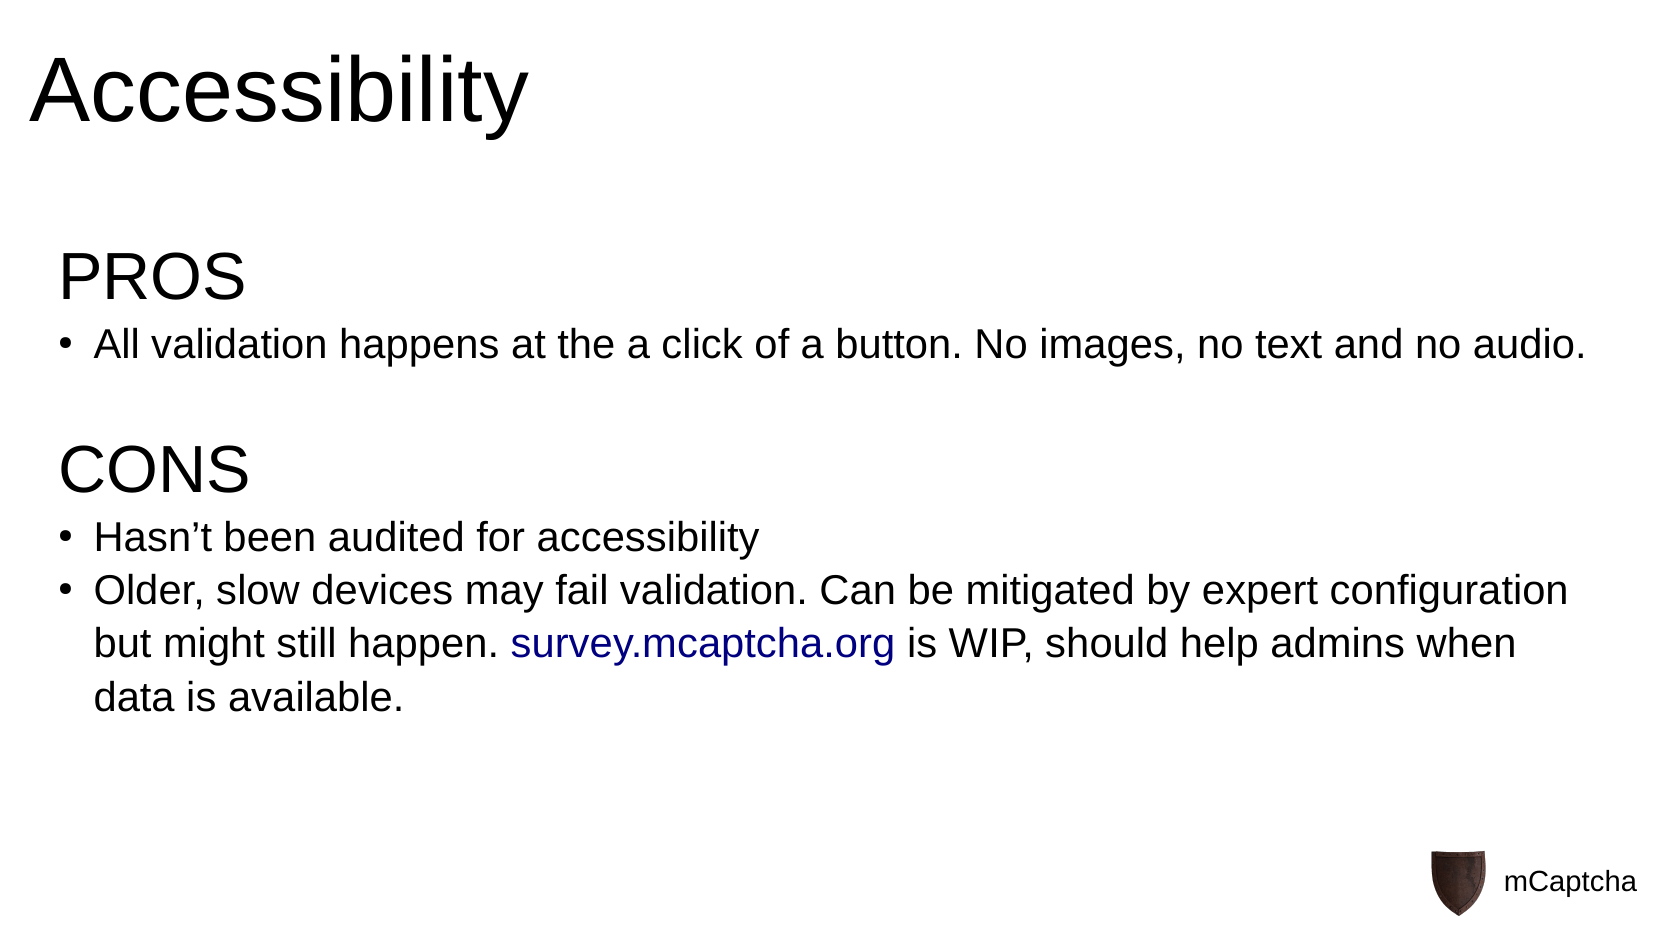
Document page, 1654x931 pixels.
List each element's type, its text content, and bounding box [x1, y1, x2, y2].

picture [1425, 846, 1493, 918]
title Accessibility [29, 0, 1193, 260]
text_box mCaptcha [1489, 857, 1654, 906]
subtitle PROS All validation happens at the a click of a button. No images, no text and no audio. CONS Hasn’t been audited for accessibility Older, slow devices may fail validation. Can be mitigated by expert configuration but might still happen. survey.mcaptcha.org is WIP, should help admins when data is available. [58, 227, 1596, 774]
